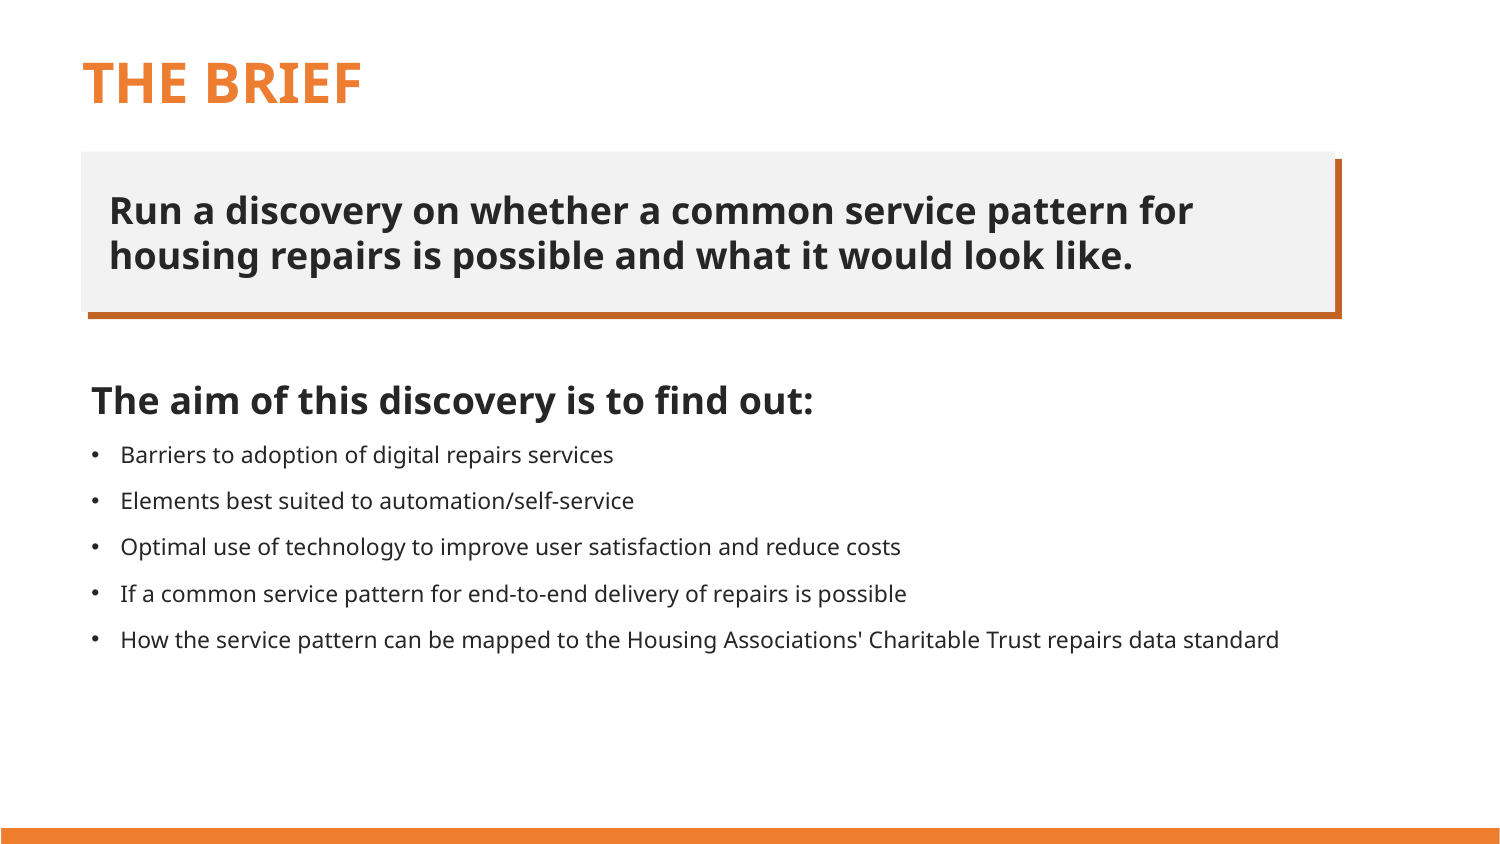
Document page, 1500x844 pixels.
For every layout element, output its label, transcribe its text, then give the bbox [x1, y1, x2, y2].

text_box [87, 158, 1342, 320]
picture [0, 828, 1500, 844]
text_box Run a discovery on whether a common service pattern for housing repairs is possible and what it would look like. [81, 151, 1336, 312]
text_box THE BRIEF [71, 9, 1196, 162]
list The aim of this discovery is to find out: Barriers to adoption of digital repairs services Elements best suited to automation/self-service Optimal use of technology to improve user satisfaction and reduce costs If a common service pattern for end-to-end delivery of repairs is possible How the service pattern can be mapped to the Housing Associations' Charitable Trust repairs data standard [80, 371, 1340, 773]
